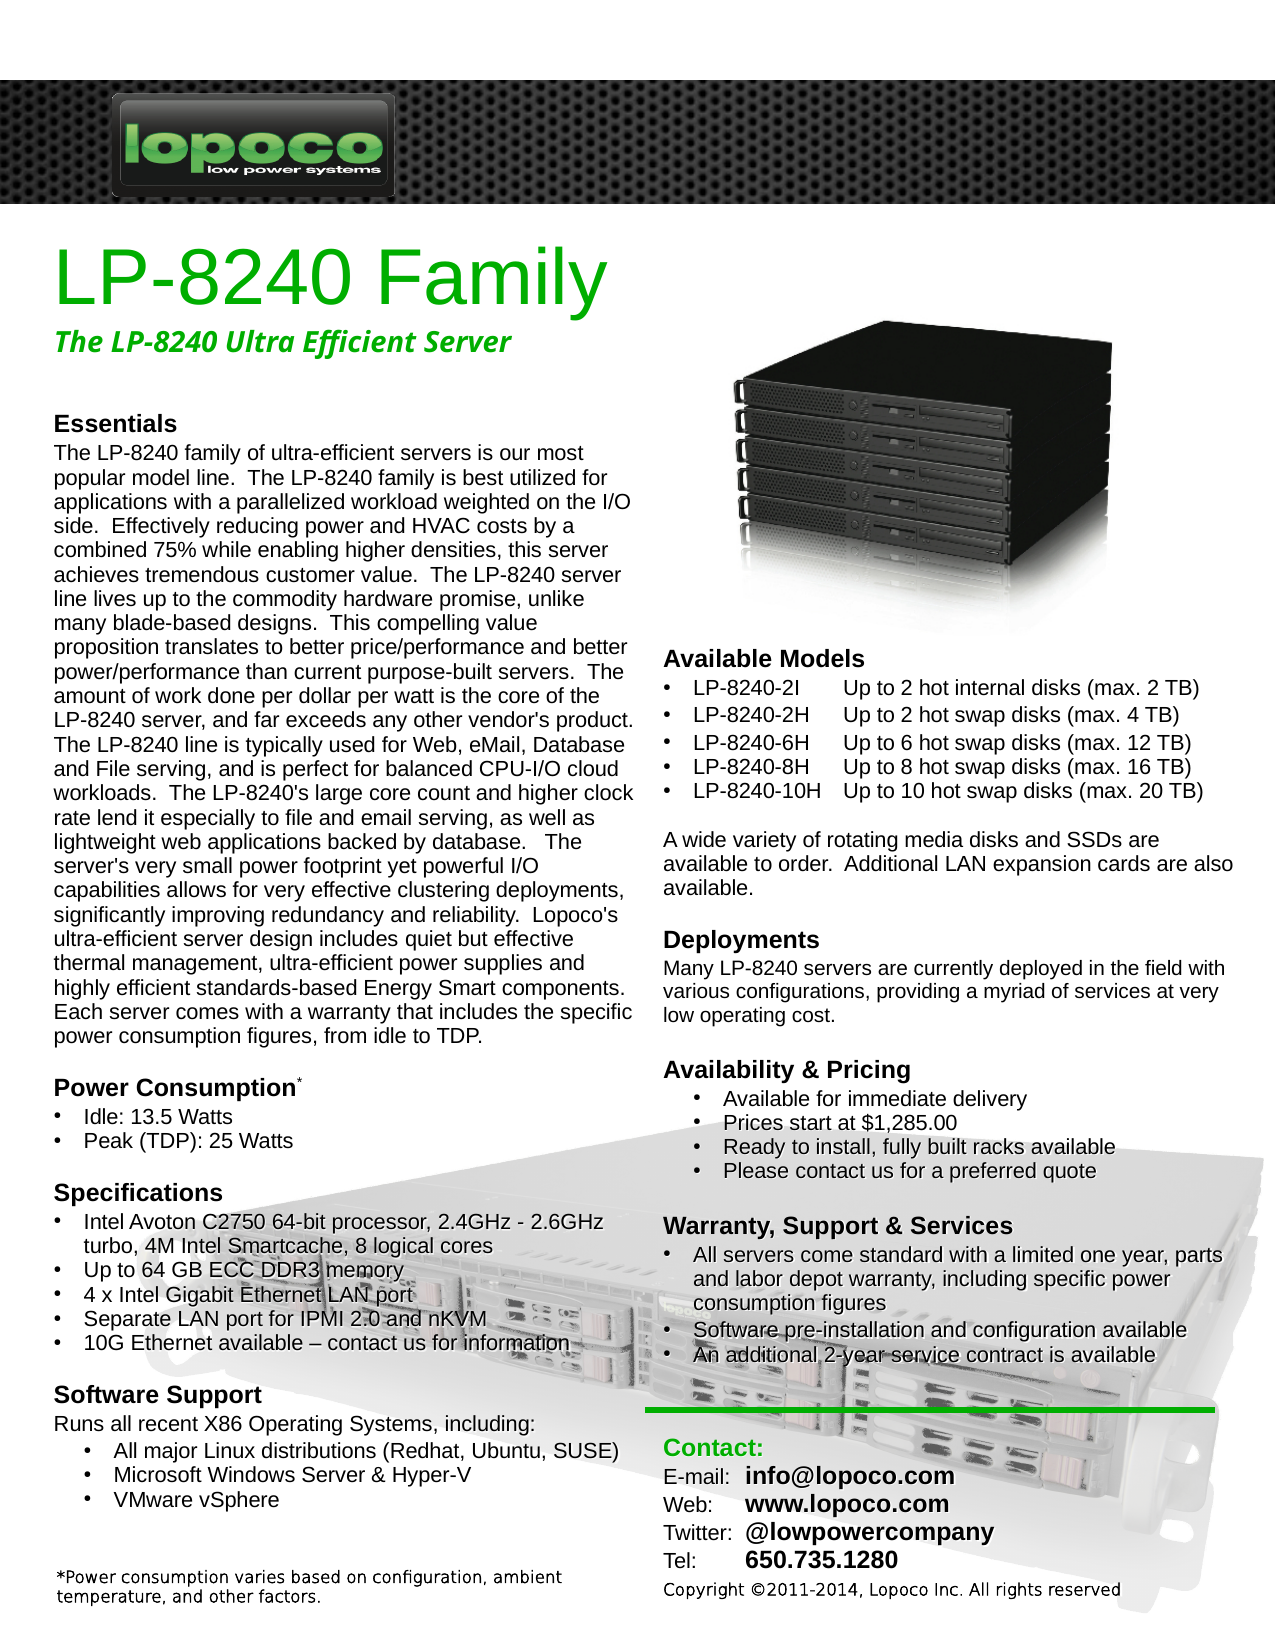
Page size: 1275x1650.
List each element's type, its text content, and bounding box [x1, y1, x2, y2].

picture [712, 299, 1140, 637]
text_box Contact: E-mail: info@lopoco.com Web: www.lopoco.com Twitter: @lowpowercompany Tel: 650.735.1280 Copyright ©2011-2014, Lopoco Inc. All rights reserved [663, 1350, 1246, 1606]
text_box *Power consumption varies based on configuration, ambient temperature, and other factors. [41, 1560, 631, 1615]
subtitle Essentials The LP-8240 family of ultra-efficient servers is our most popular model line. The LP-8240 family is best utilized for applications with a parallelized workload weighted on the I/O side. Effectively reducing power and HVAC costs by a combined 75% while enabling higher densities, this server achieves tremendous customer value. The LP-8240 server line lives up to the commodity hardware promise, unlike many blade-based designs. This compelling value proposition translates to better price/performance and better power/performance than current purpose-built servers. The amount of work done per dollar per watt is the core of the LP-8240 server, and far exceeds any other vendor's product. The LP-8240 line is typically used for Web, eMail, Database and File serving, and is perfect for balanced CPU-I/O cloud workloads. The LP-8240's large core count and higher clock rate lend it especially to file and email serving, as well as lightweight web applications backed by database. The server's very small power footprint yet powerful I/O capabilities allows for very effective clustering deployments, significantly improving redundancy and reliability. Lopoco's ultra-efficient server design includes quiet but effective thermal management, ultra-efficient power supplies and highly efficient standards-based Energy Smart components. Each server comes with a warranty that includes the specific power consumption figures, from idle to TDP. Power Consumption* Idle: 13.5 Watts Peak (TDP): 25 Watts Specifications Intel Avoton C2750 64-bit processor, 2.4GHz - 2.6GHz turbo, 4M Intel Smartcache, 8 logical cores Up to 64 GB ECC DDR3 memory 4 x Intel Gigabit Ethernet LAN port Separate LAN port for IPMI 2.0 and nKVM 10G Ethernet available – contact us for information Software Support Runs all recent X86 Operating Systems, including: All major Linux distributions (Redhat, Ubuntu, SUSE) Microsoft Windows Server & Hyper-V VMware vSphere [53, 410, 636, 1546]
picture [0, 80, 1275, 204]
text_box LP-8240 Family The LP-8240 Ultra Efficient Server [53, 232, 636, 383]
picture [135, 1121, 1264, 1621]
text_box Available Models LP-8240-2I Up to 2 hot internal disks (max. 2 TB) LP-8240-2H Up to 2 hot swap disks (max. 4 TB) LP-8240-6H Up to 6 hot swap disks (max. 12 TB) LP-8240-8H Up to 8 hot swap disks (max. 16 TB) LP-8240-10H Up to 10 hot swap disks (max. 20 TB) A wide variety of rotating media disks and SSDs are available to order. Additional LAN expansion cards are also available. Deployments Many LP-8240 servers are currently deployed in the field with various configurations, providing a myriad of services at very low operating cost. Availability & Pricing Available for immediate delivery Prices start at $1,285.00 Ready to install, fully built racks available Please contact us for a preferred quote Warranty, Support & Services All servers come standard with a limited one year, parts and labor depot warranty, including specific power consumption figures Software pre-installation and configuration available An additional 2-year service contract is available [663, 645, 1246, 1350]
